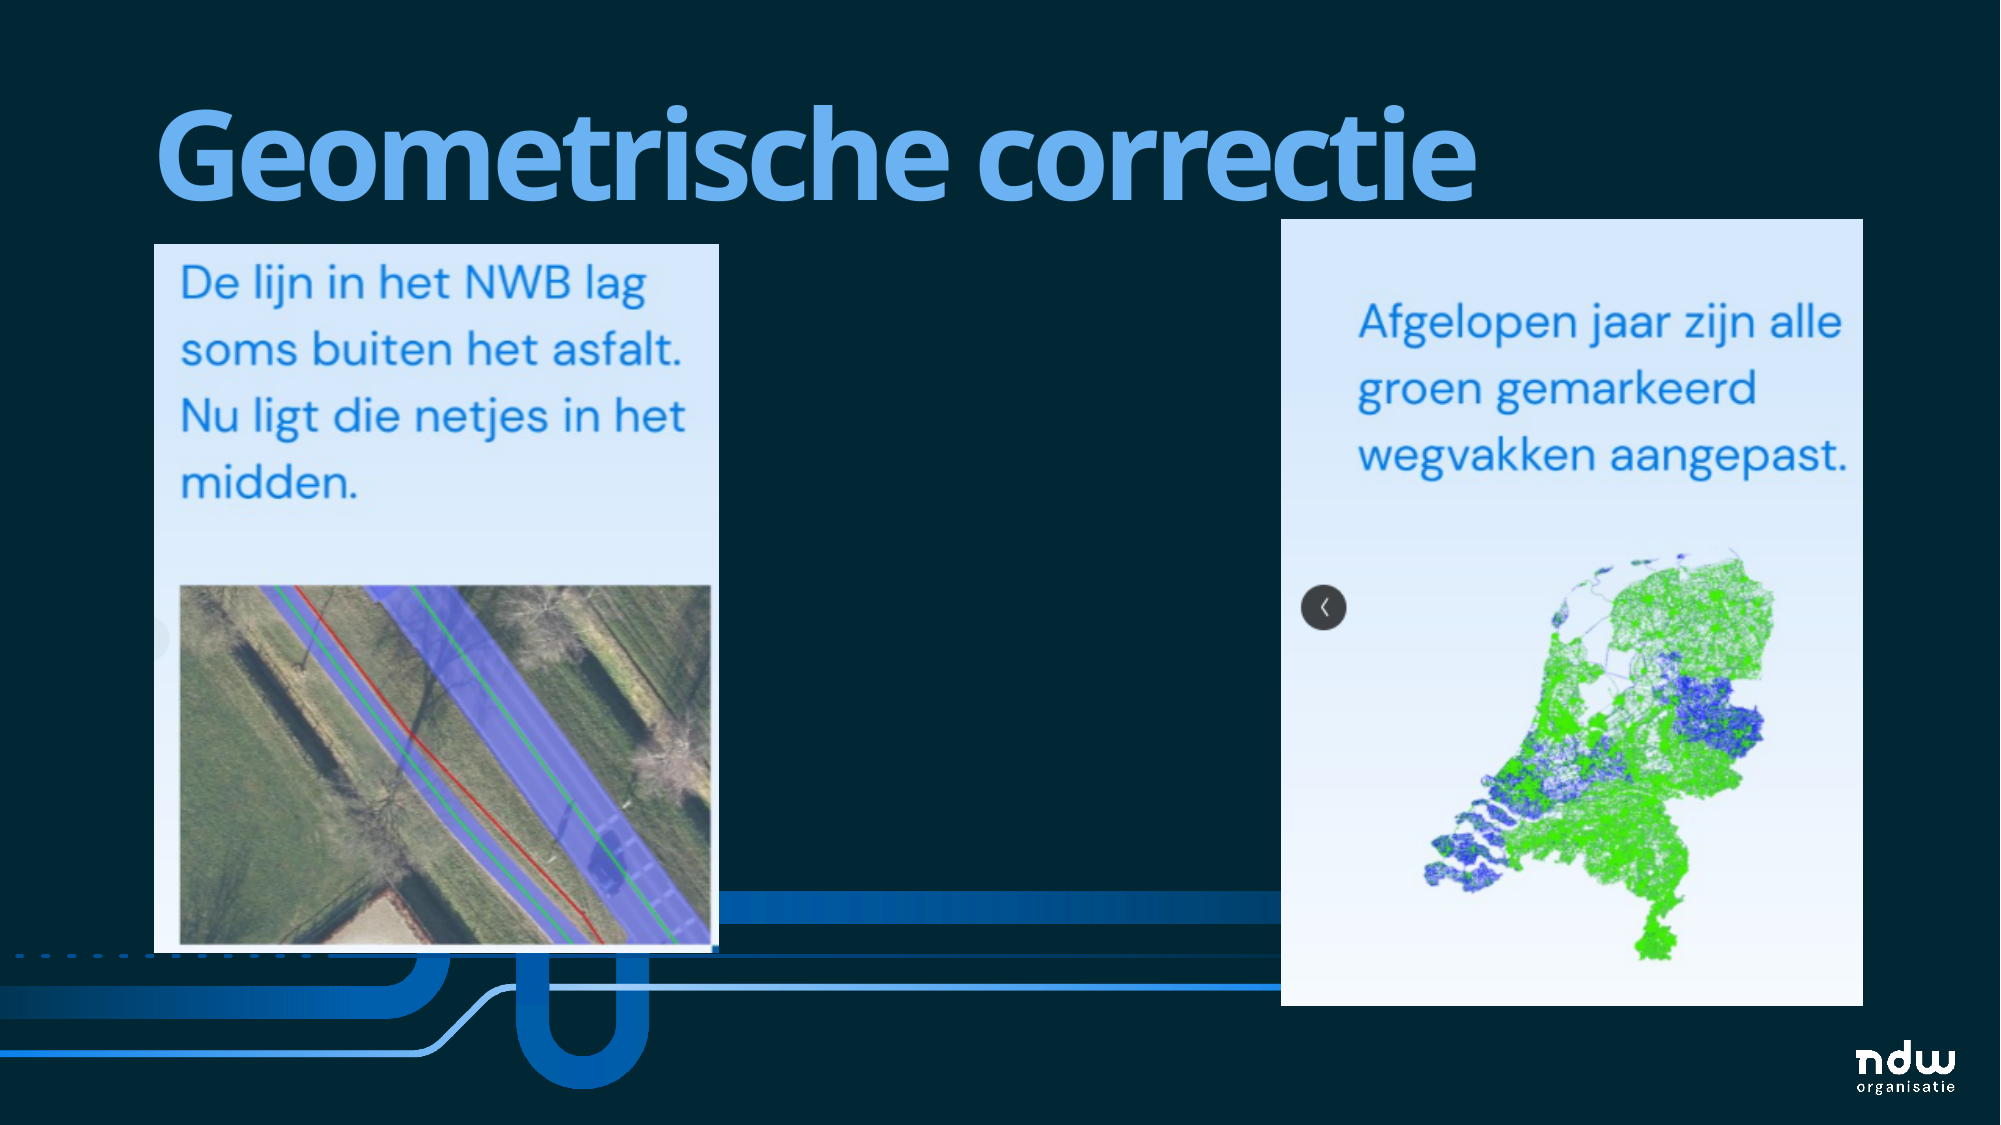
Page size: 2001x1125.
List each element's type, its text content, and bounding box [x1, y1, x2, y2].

picture [1281, 220, 1862, 1005]
title Geometrische correctie [137, 59, 1863, 278]
picture [155, 245, 719, 953]
